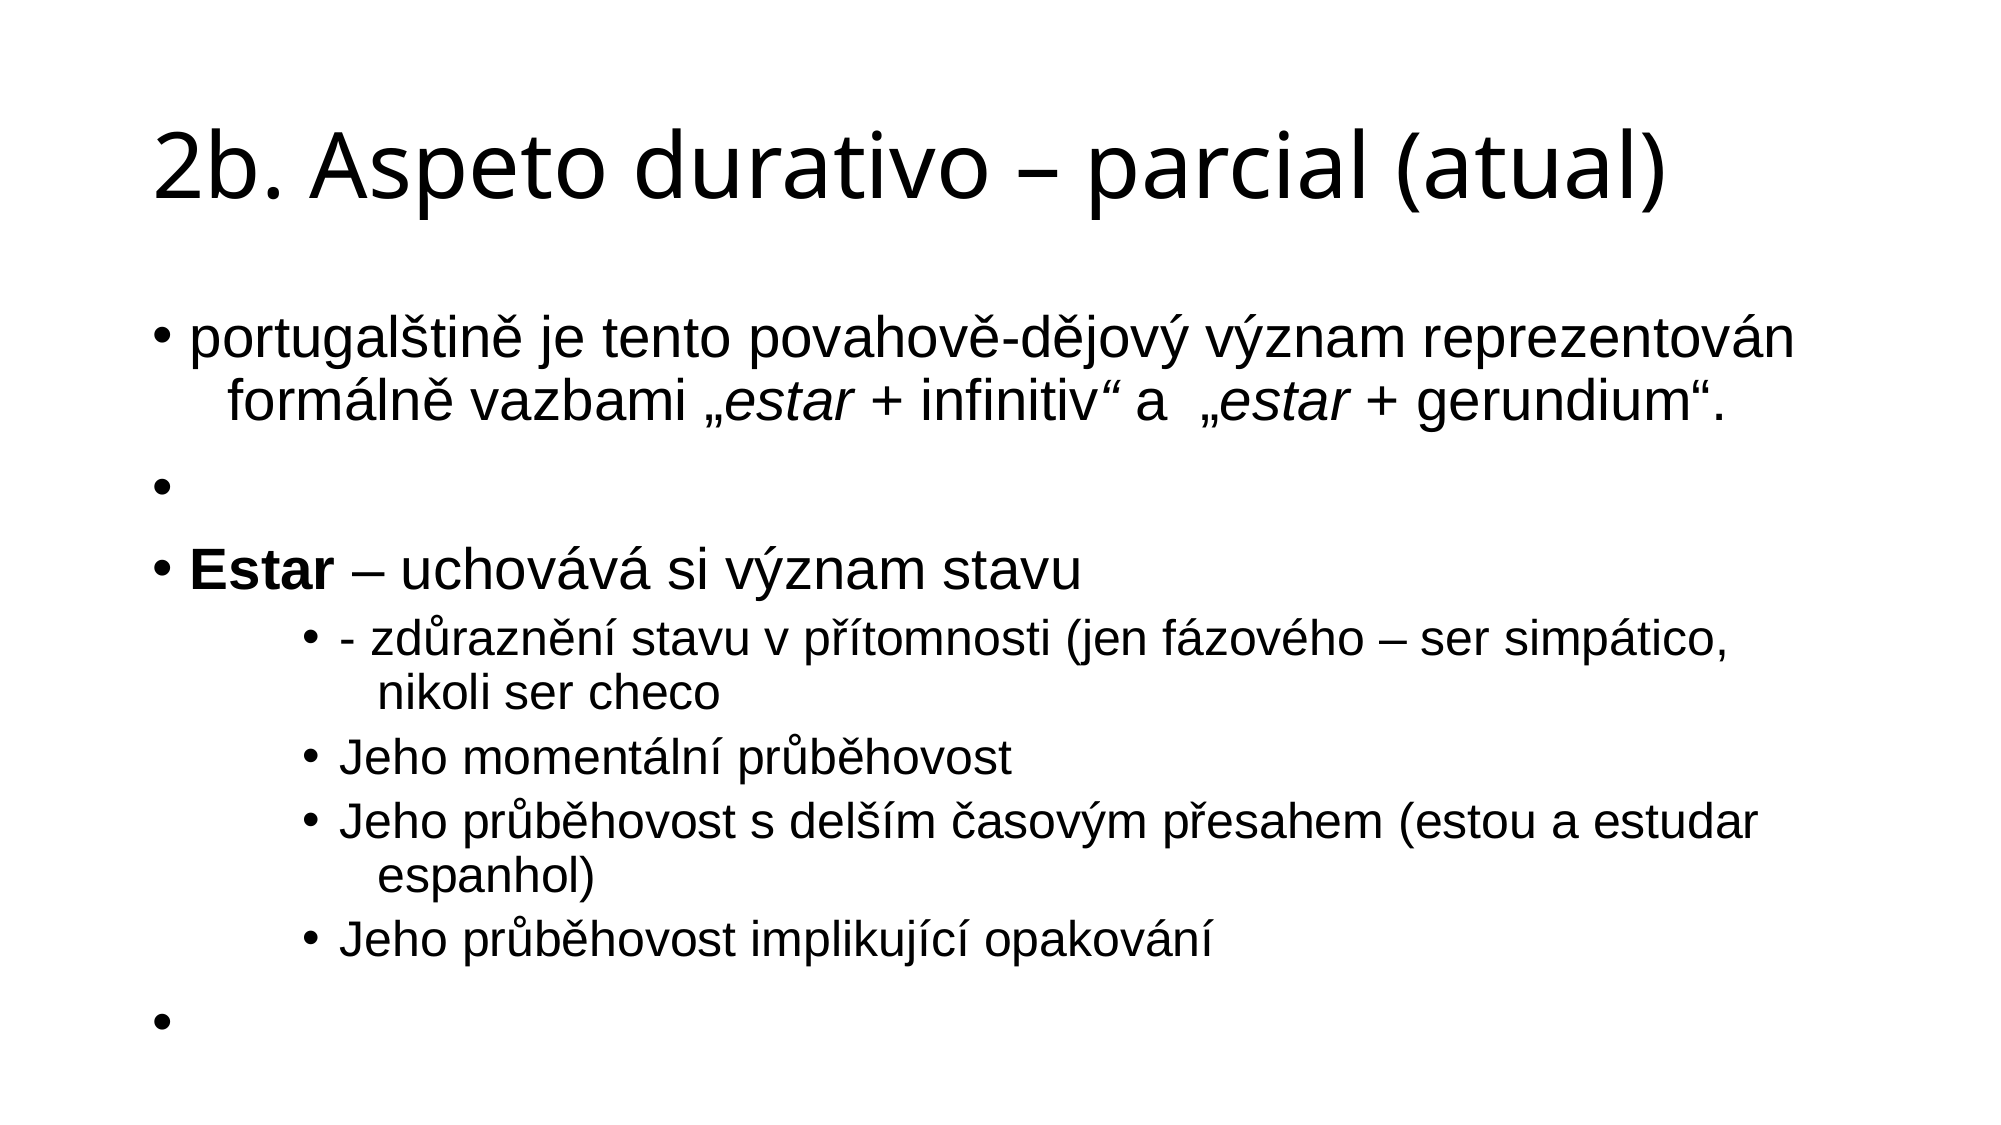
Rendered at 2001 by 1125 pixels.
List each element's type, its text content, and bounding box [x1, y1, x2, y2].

title 2b. Aspeto durativo – parcial (atual) [137, 59, 1863, 278]
list portugalštině je tento povahově-dějový význam reprezentován formálně vazbami „estar + infinitiv“ a „estar + gerundium“. Estar – uchovává si význam stavu - zdůraznění stavu v přítomnosti (jen fázového – ser simpático, nikoli ser checo Jeho momentální průběhovost Jeho průběhovost s delším časovým přesahem (estou a estudar espanhol) Jeho průběhovost implikující opakování [137, 299, 1863, 1014]
